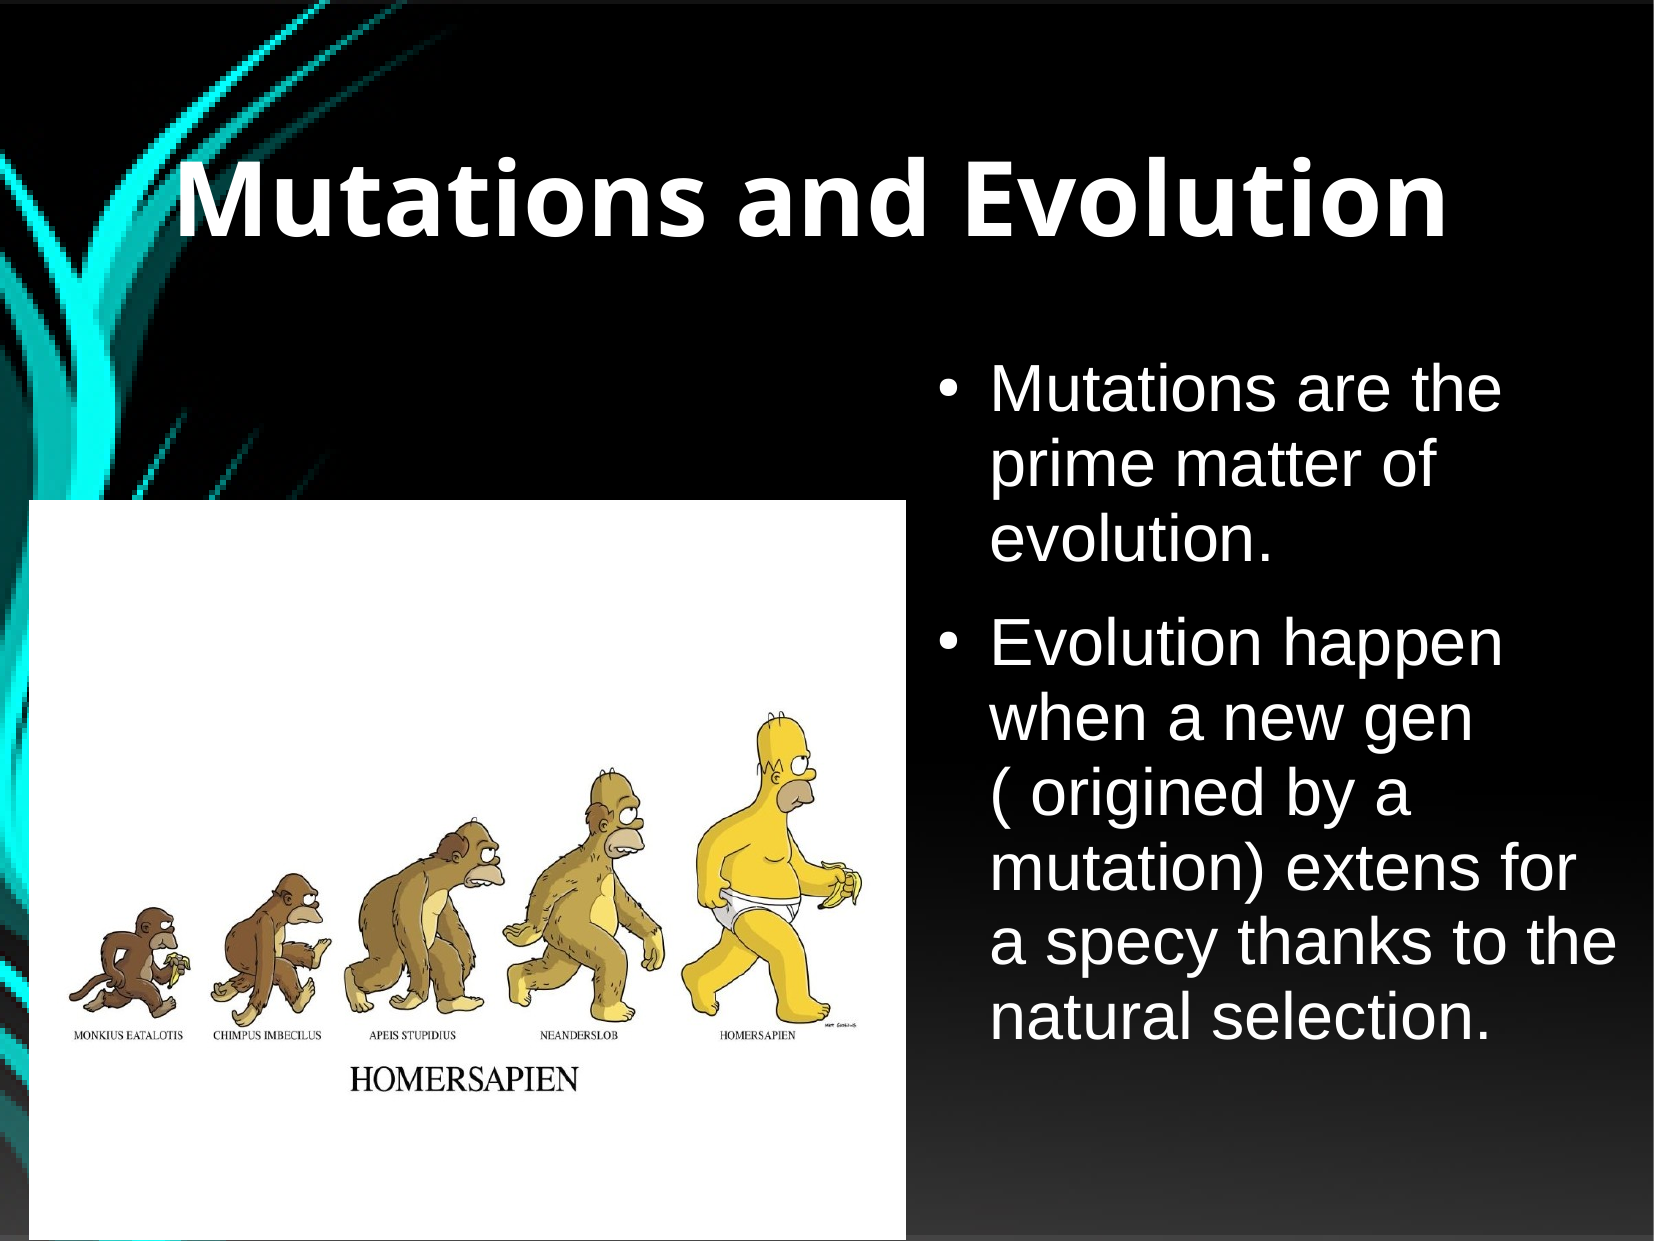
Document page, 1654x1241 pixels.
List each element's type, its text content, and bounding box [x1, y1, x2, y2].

list Mutations are the prime matter of evolution. Evolution happen when a new gen ( origined by a mutation) extens for a specy thanks to the natural selection. [918, 351, 1628, 1054]
title Mutations and Evolution [118, 119, 1506, 273]
picture [0, 0, 1654, 1241]
